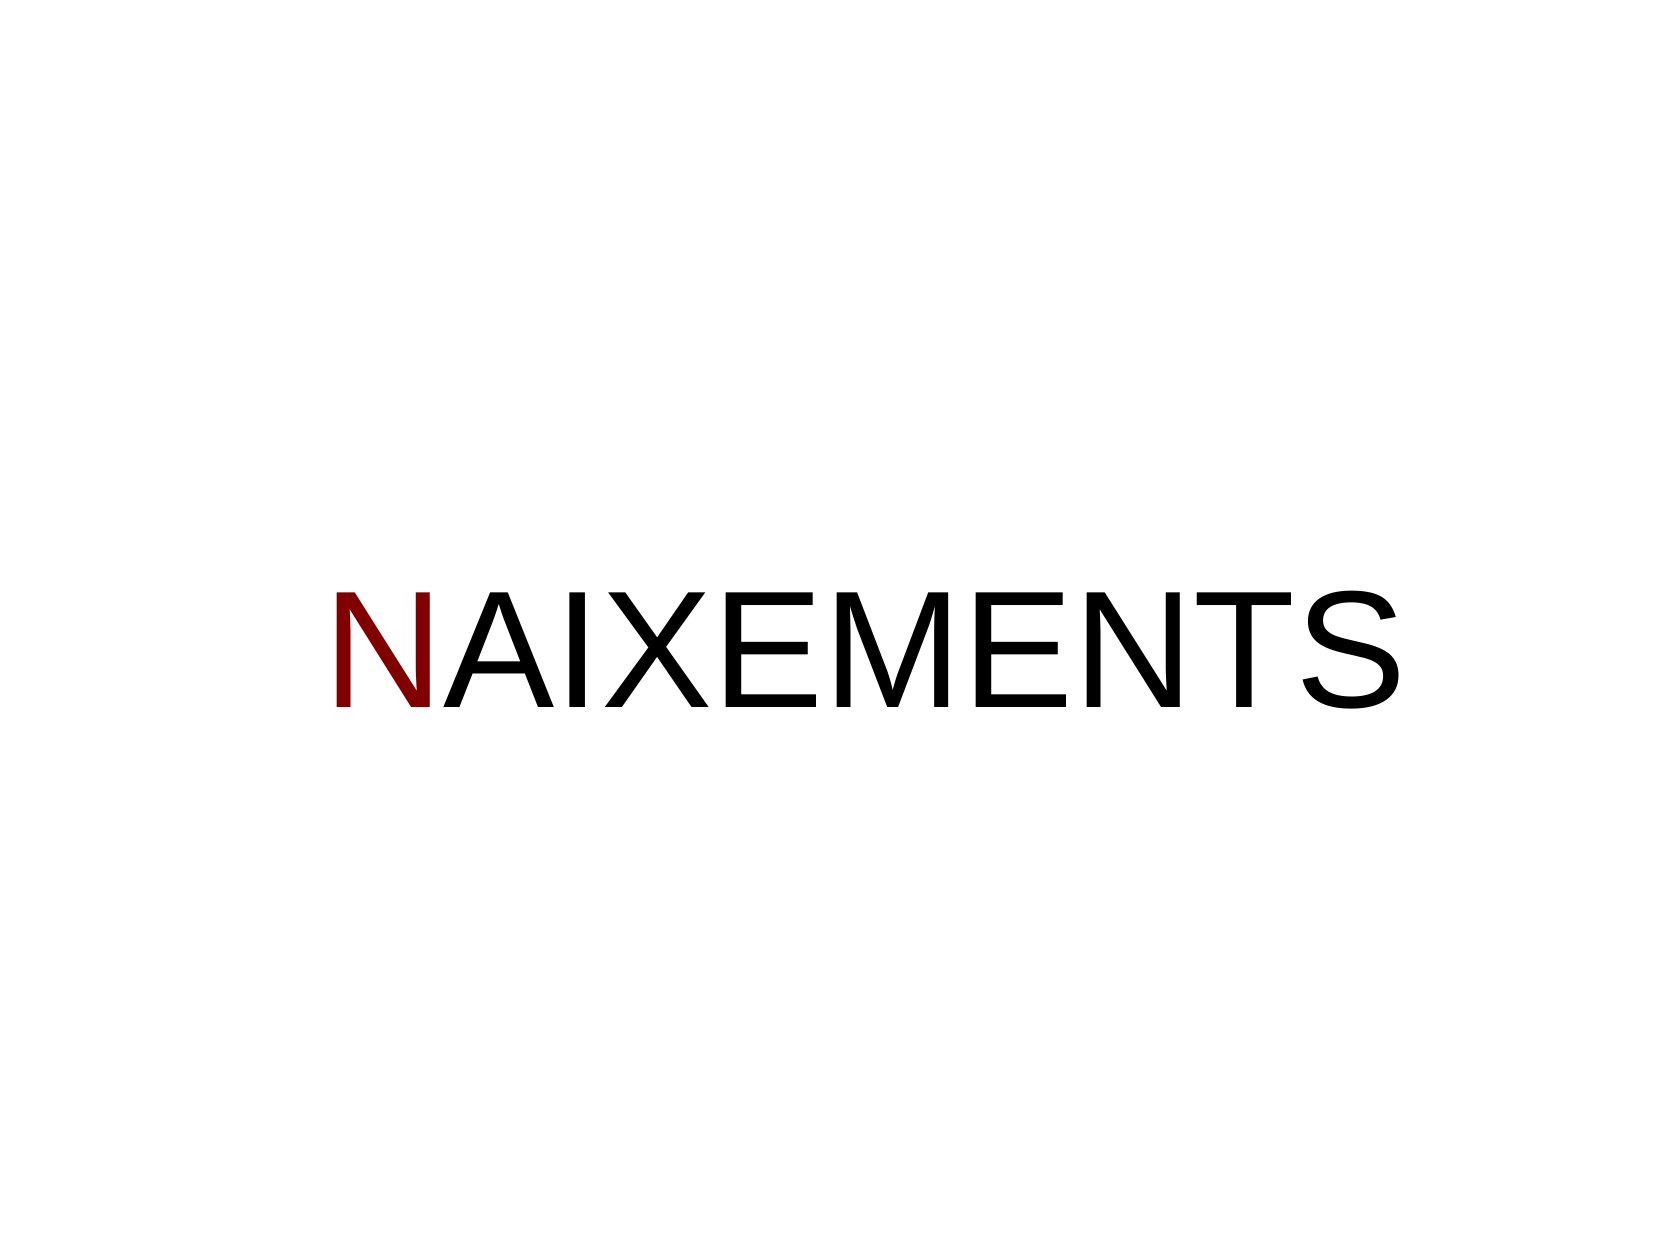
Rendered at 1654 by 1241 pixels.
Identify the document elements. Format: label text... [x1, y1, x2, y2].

list NAIXEMENTS [82, 290, 1571, 1010]
